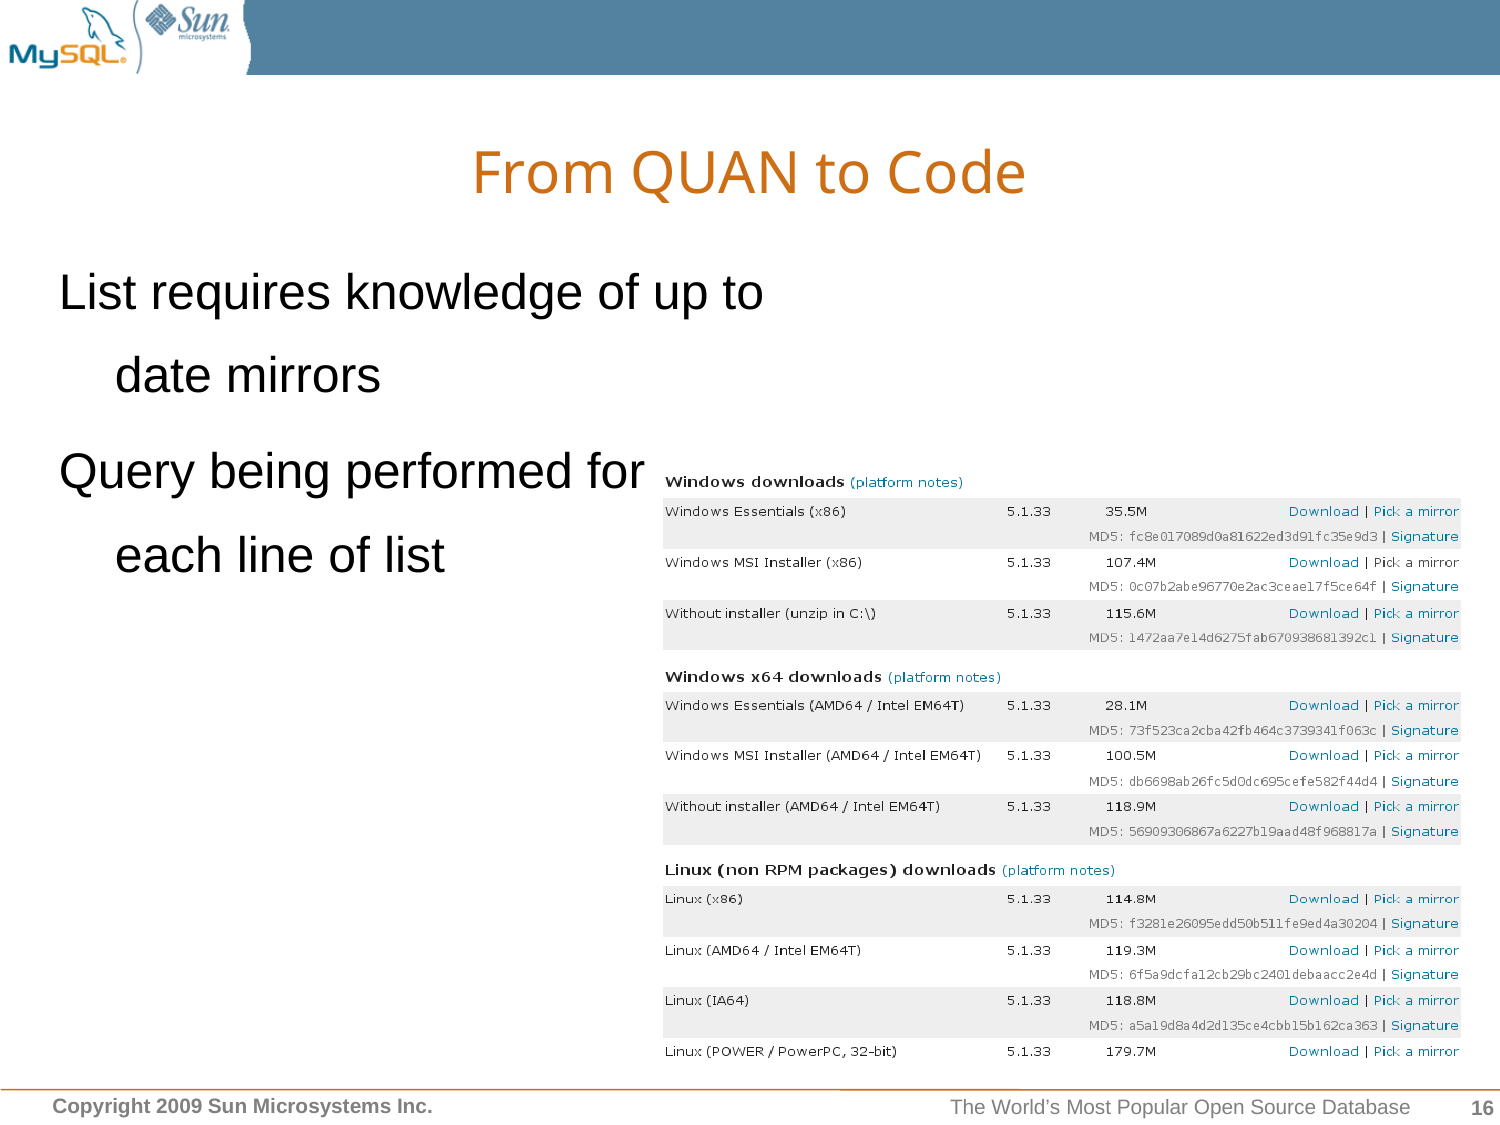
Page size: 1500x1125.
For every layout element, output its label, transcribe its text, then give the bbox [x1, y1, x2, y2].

list List requires knowledge of up to date mirrors Query being performed for each line of list [59, 236, 768, 857]
title From QUAN to Code [0, 87, 1500, 225]
picture [649, 472, 1477, 1063]
picture [0, 0, 1500, 75]
